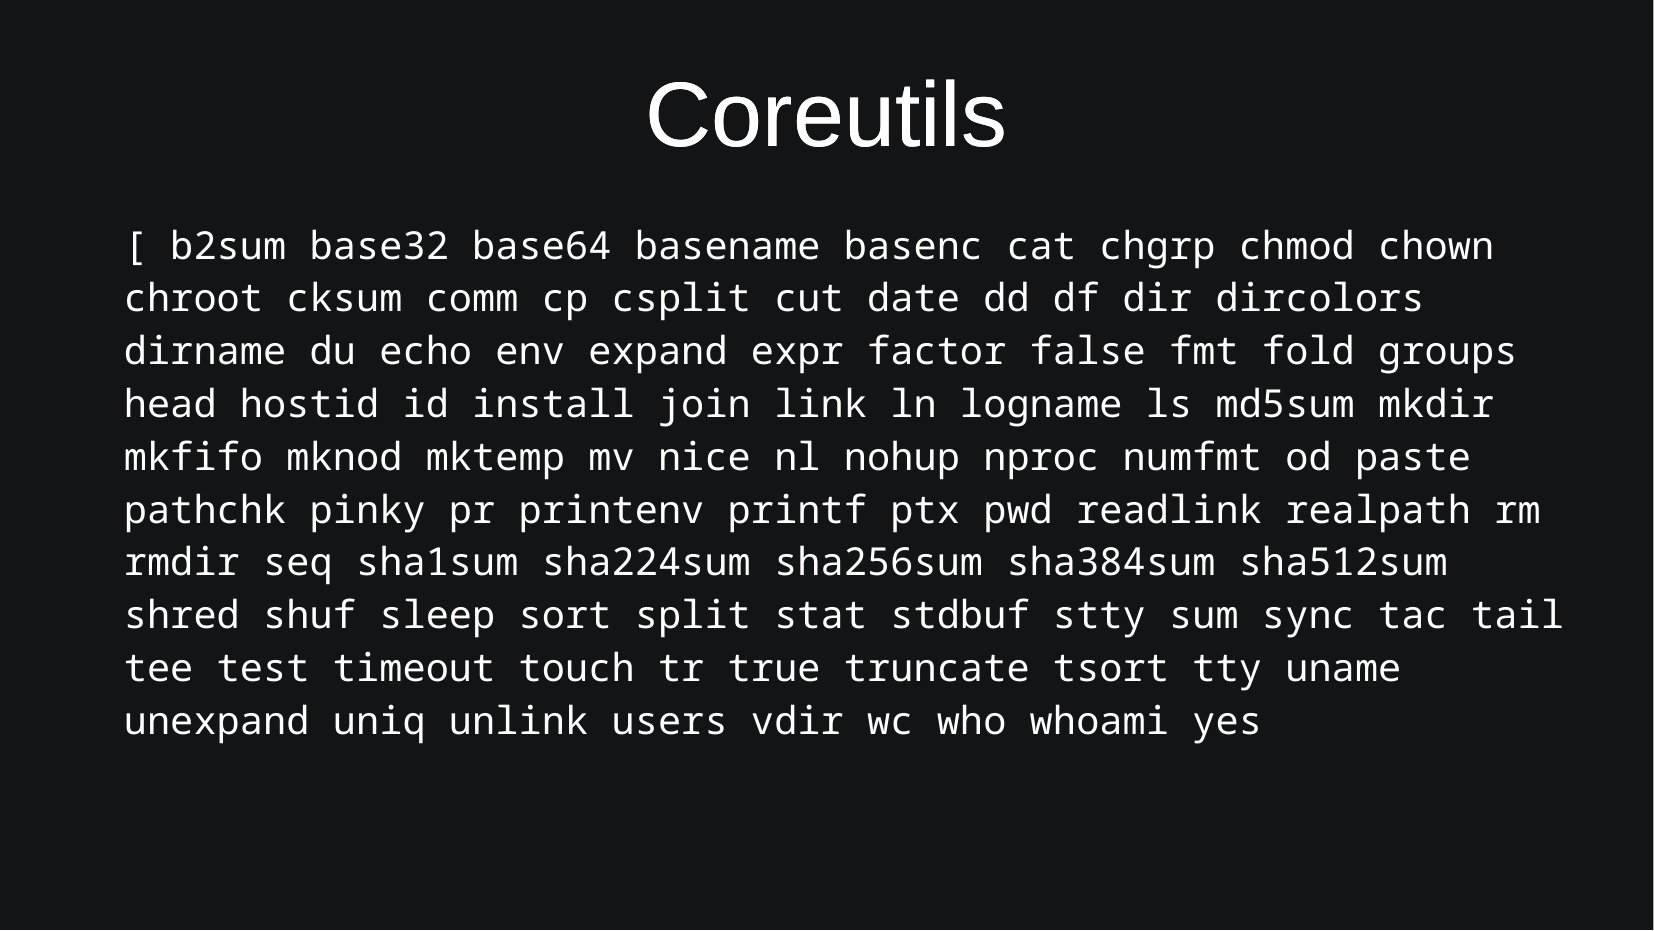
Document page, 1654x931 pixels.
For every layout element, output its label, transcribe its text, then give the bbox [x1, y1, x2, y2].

list [ b2sum base32 base64 basename basenc cat chgrp chmod chown chroot cksum comm cp csplit cut date dd df dir dircolors dirname du echo env expand expr factor false fmt fold groups head hostid id install join link ln logname ls md5sum mkdir mkfifo mknod mktemp mv nice nl nohup nproc numfmt od paste pathchk pinky pr printenv printf ptx pwd readlink realpath rm rmdir seq sha1sum sha224sum sha256sum sha384sum sha512sum shred shuf sleep sort split stat stdbuf stty sum sync tac tail tee test timeout touch tr true truncate tsort tty uname unexpand uniq unlink users vdir wc who whoami yes [82, 217, 1571, 758]
title Coreutils [82, 37, 1571, 193]
